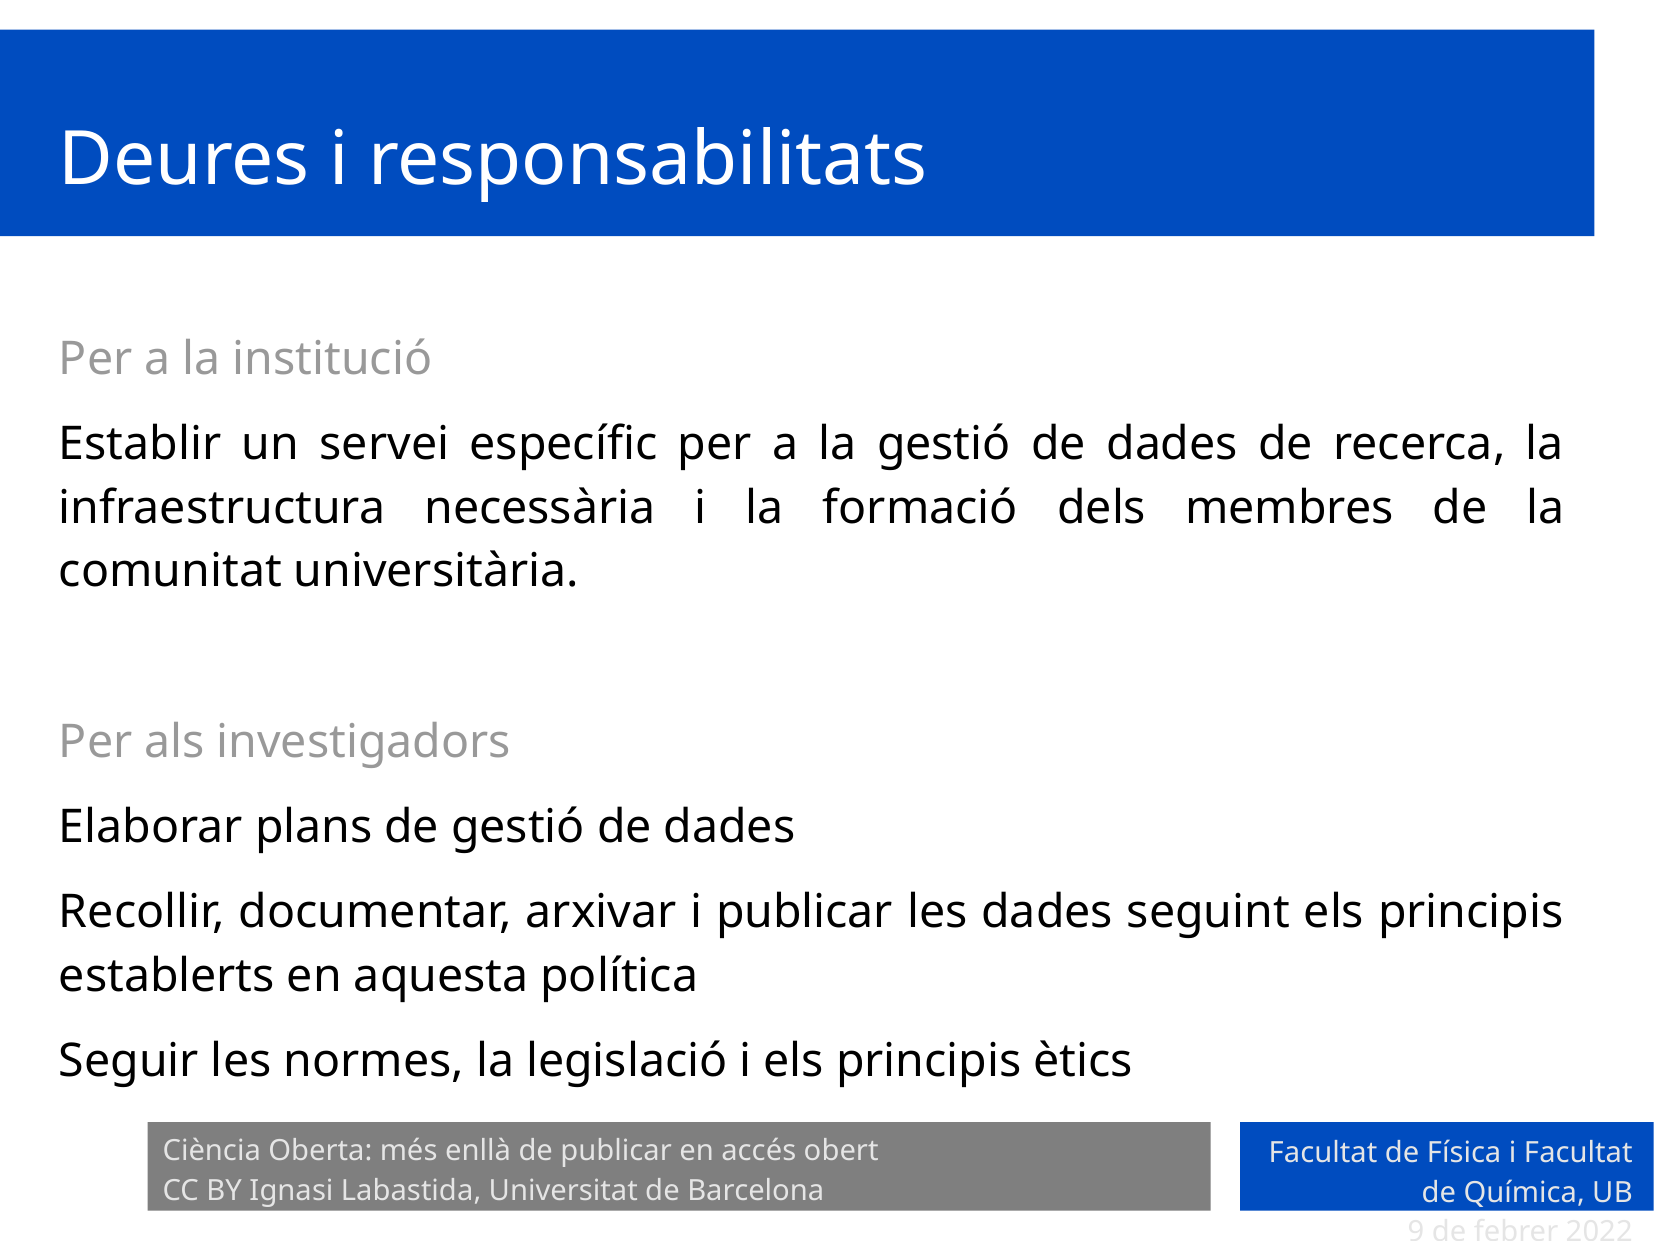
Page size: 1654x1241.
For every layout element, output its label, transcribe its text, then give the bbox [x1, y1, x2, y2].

title Deures i responsabilitats [59, 59, 1595, 207]
list Per a la institució Establir un servei específic per a la gestió de dades de recerca, la infraestructura necessària i la formació dels membres de la comunitat universitària. Per als investigadors Elaborar plans de gestió de dades Recollir, documentar, arxivar i publicar les dades seguint els principis establerts en aquesta política Seguir les normes, la legislació i els principis ètics [59, 324, 1565, 1093]
